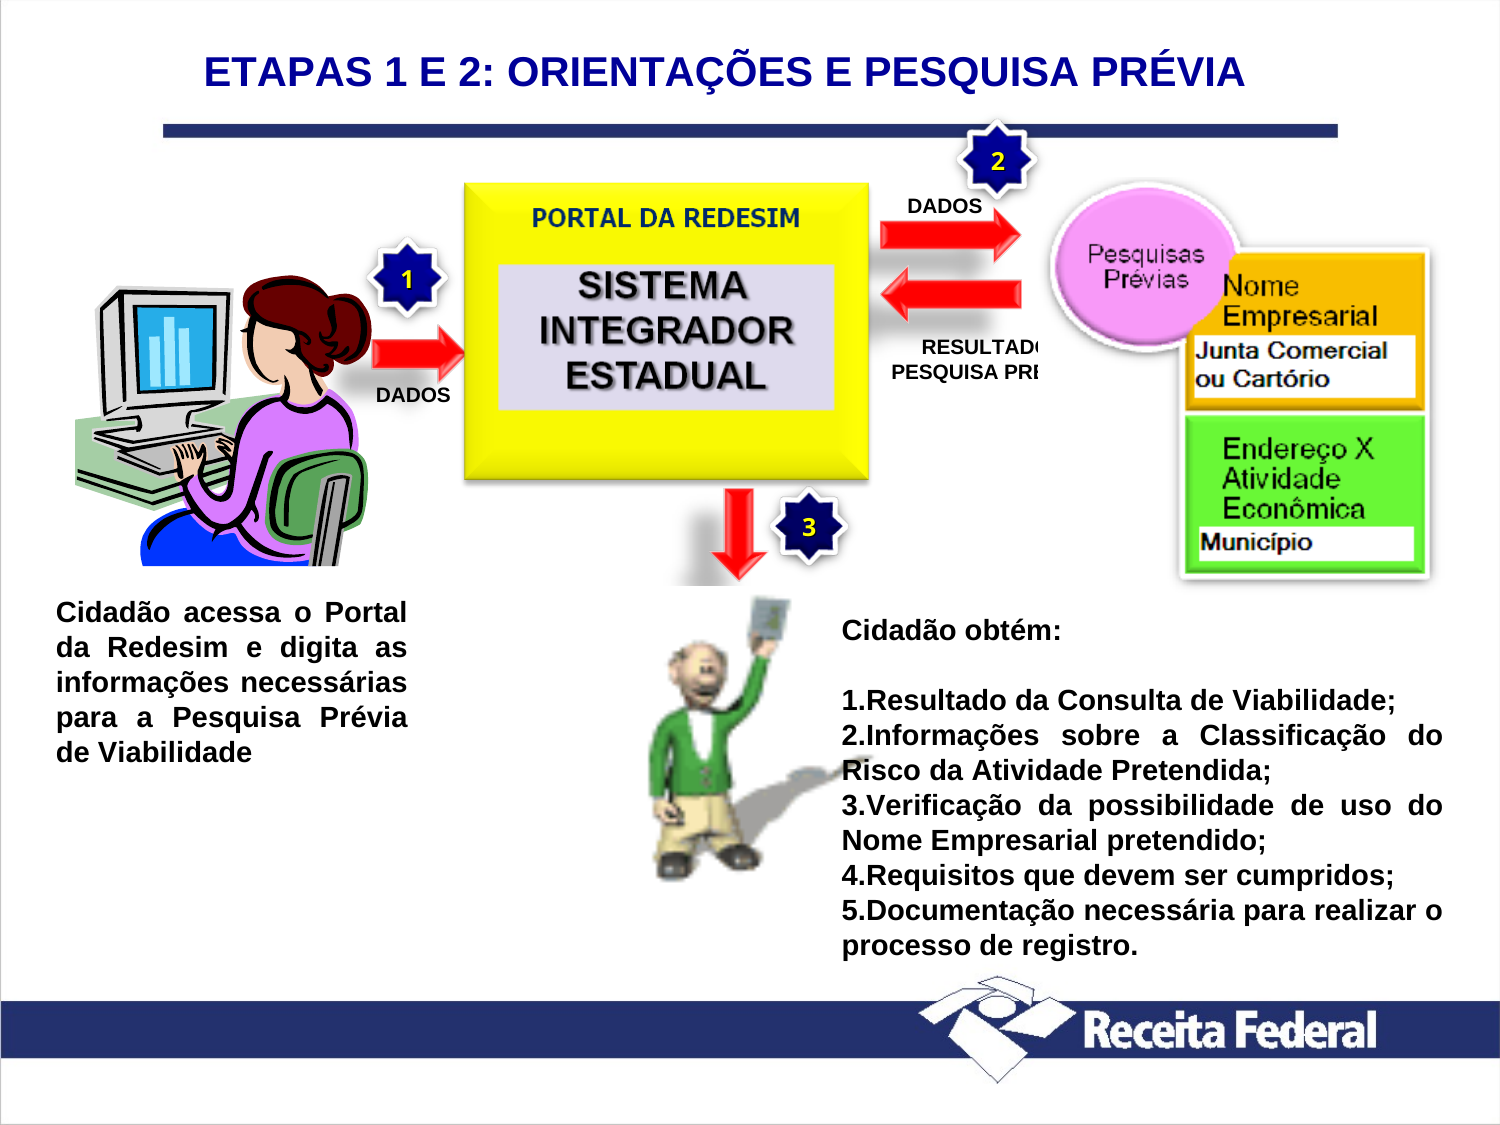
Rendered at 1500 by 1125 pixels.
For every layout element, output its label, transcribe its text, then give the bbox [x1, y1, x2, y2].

text_box DADOS [242, 373, 585, 414]
text_box Cidadão obtém: Resultado da Consulta de Viabilidade; Informações sobre a Classificação do Risco da Atividade Pretendida; Verificação da possibilidade de uso do Nome Empresarial pretendido; Requisitos que devem ser cumpridos; Documentação necessária para realizar o processo de registro. [826, 603, 1459, 1004]
text_box RESULTADO PESQUISA PRÉVIA [878, 326, 1038, 392]
text_box 3 [784, 502, 834, 552]
text_box Cidadão acessa o Portal da Redesim e digita as informações necessárias para a Pesquisa Prévia de Viabilidade [41, 586, 423, 777]
text_box 1 [382, 254, 433, 304]
picture [0, 0, 1500, 1125]
text_box 2 [973, 136, 1023, 184]
text_box ETAPAS 1 E 2: ORIENTAÇÕES E PESQUISA PRÉVIA [0, 37, 1450, 103]
text_box DADOS [773, 184, 1038, 226]
